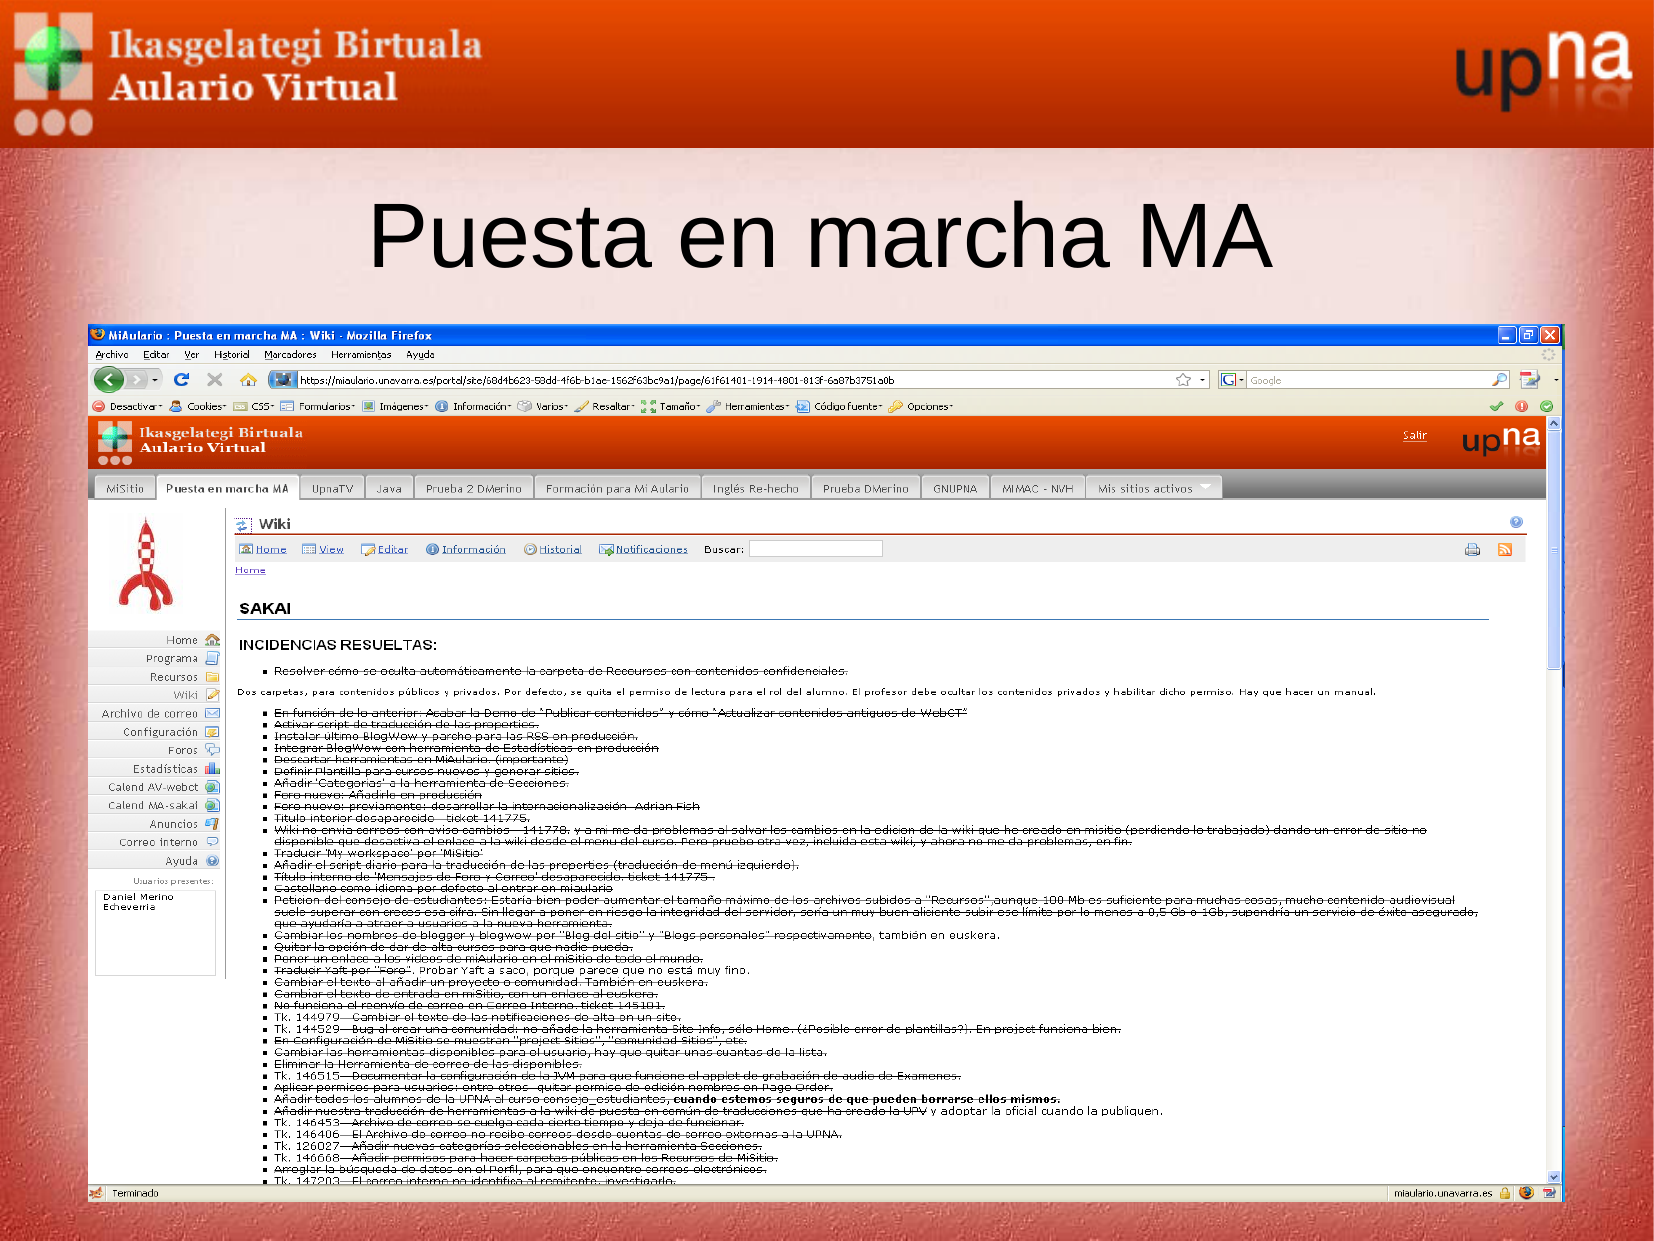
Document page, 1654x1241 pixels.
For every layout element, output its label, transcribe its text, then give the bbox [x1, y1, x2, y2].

title Puesta en marcha MA [77, 147, 1565, 325]
picture [0, 0, 1654, 1241]
